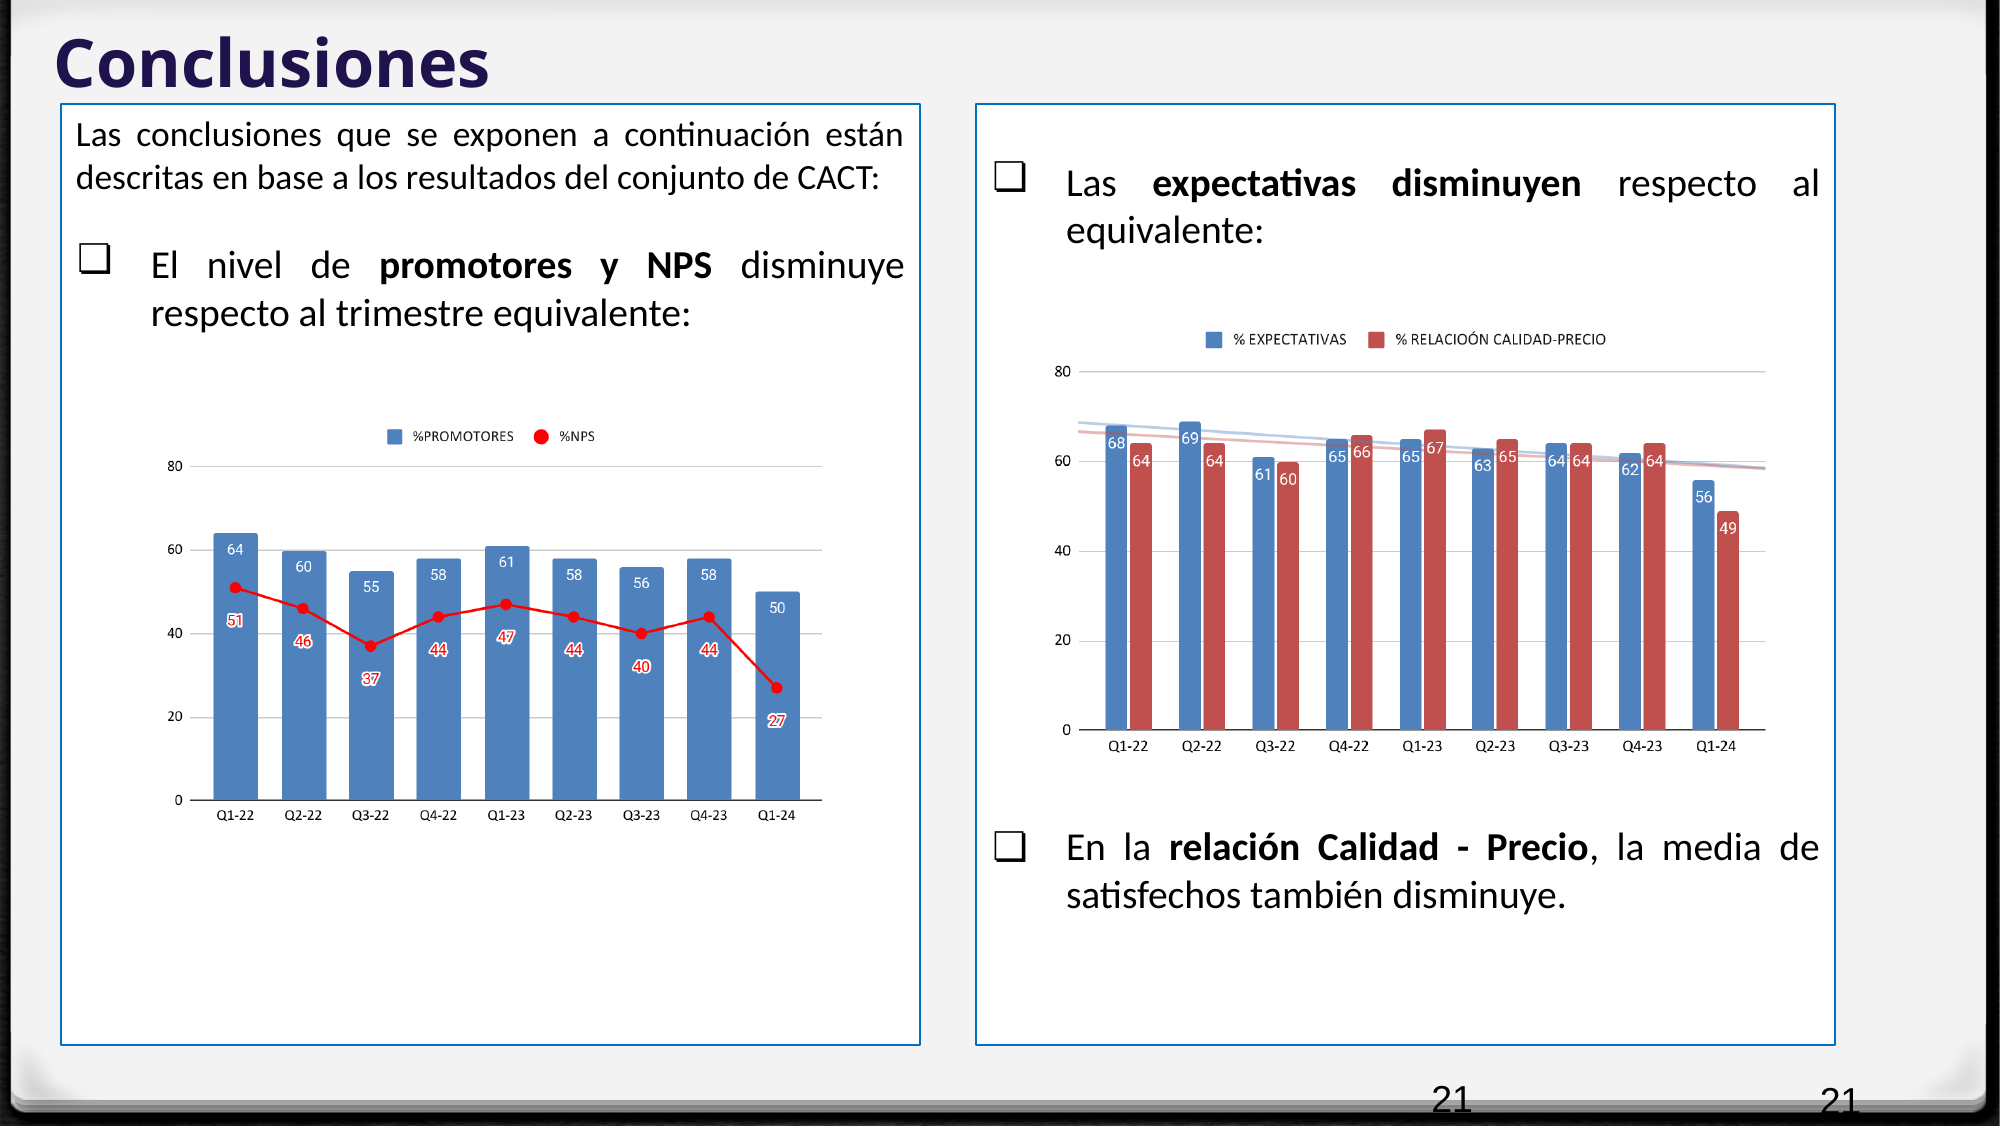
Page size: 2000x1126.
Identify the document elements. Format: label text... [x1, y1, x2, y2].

picture [0, 0, 2000, 1126]
picture [1022, 308, 1789, 778]
text_box Conclusiones [53, 0, 1946, 124]
picture [137, 407, 844, 845]
text_box Las conclusiones que se exponen a continuación están descritas en base a los resultados del conjunto de CACT: El nivel de promotores y NPS disminuye respecto al trimestre equivalente: [60, 103, 920, 1046]
text_box <number> [1413, 1067, 1881, 1126]
text_box Las expectativas disminuyen respecto al equivalente: En la relación Calidad - Precio, la media de satisfechos también disminuye. [976, 103, 1836, 1046]
